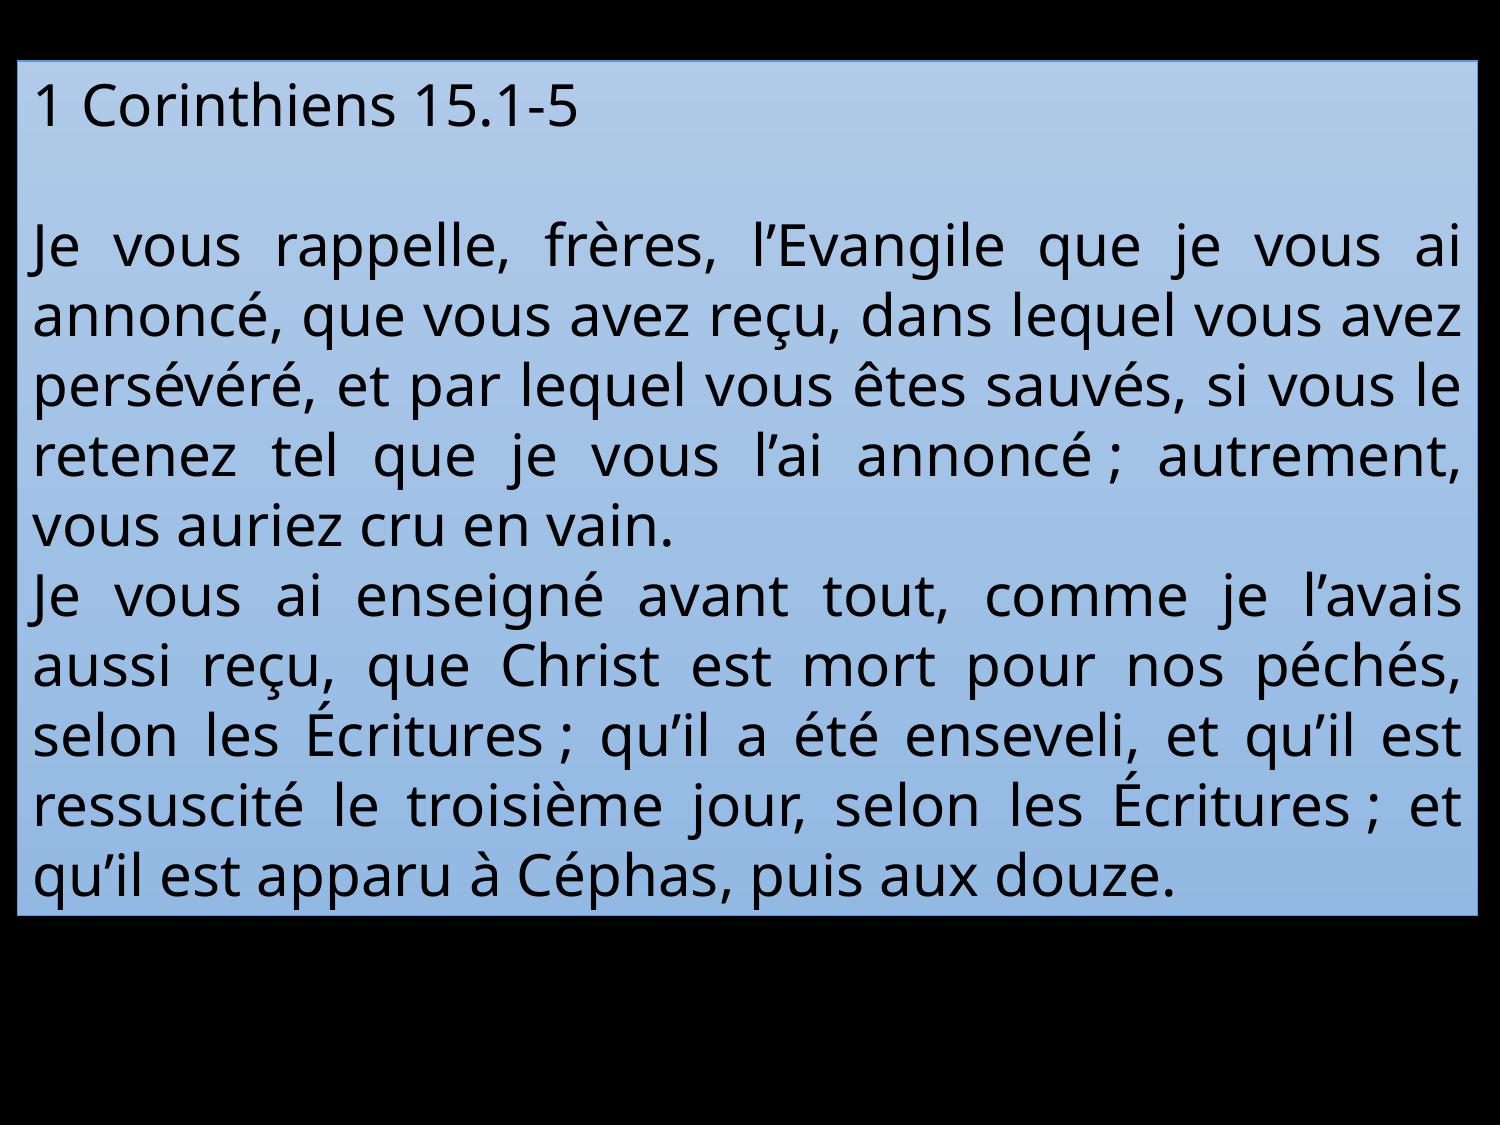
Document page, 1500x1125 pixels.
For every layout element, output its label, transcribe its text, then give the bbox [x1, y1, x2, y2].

text_box 1 Corinthiens 15.1-5 Je vous rappelle, frères, l’Evangile que je vous ai annoncé, que vous avez reçu, dans lequel vous avez persévéré, et par lequel vous êtes sauvés, si vous le retenez tel que je vous l’ai annoncé ; autrement, vous auriez cru en vain. Je vous ai enseigné avant tout, comme je l’avais aussi reçu, que Christ est mort pour nos péchés, selon les Écritures ; qu’il a été enseveli, et qu’il est ressuscité le troisième jour, selon les Écritures ; et qu’il est apparu à Céphas, puis aux douze. [17, 61, 1478, 916]
